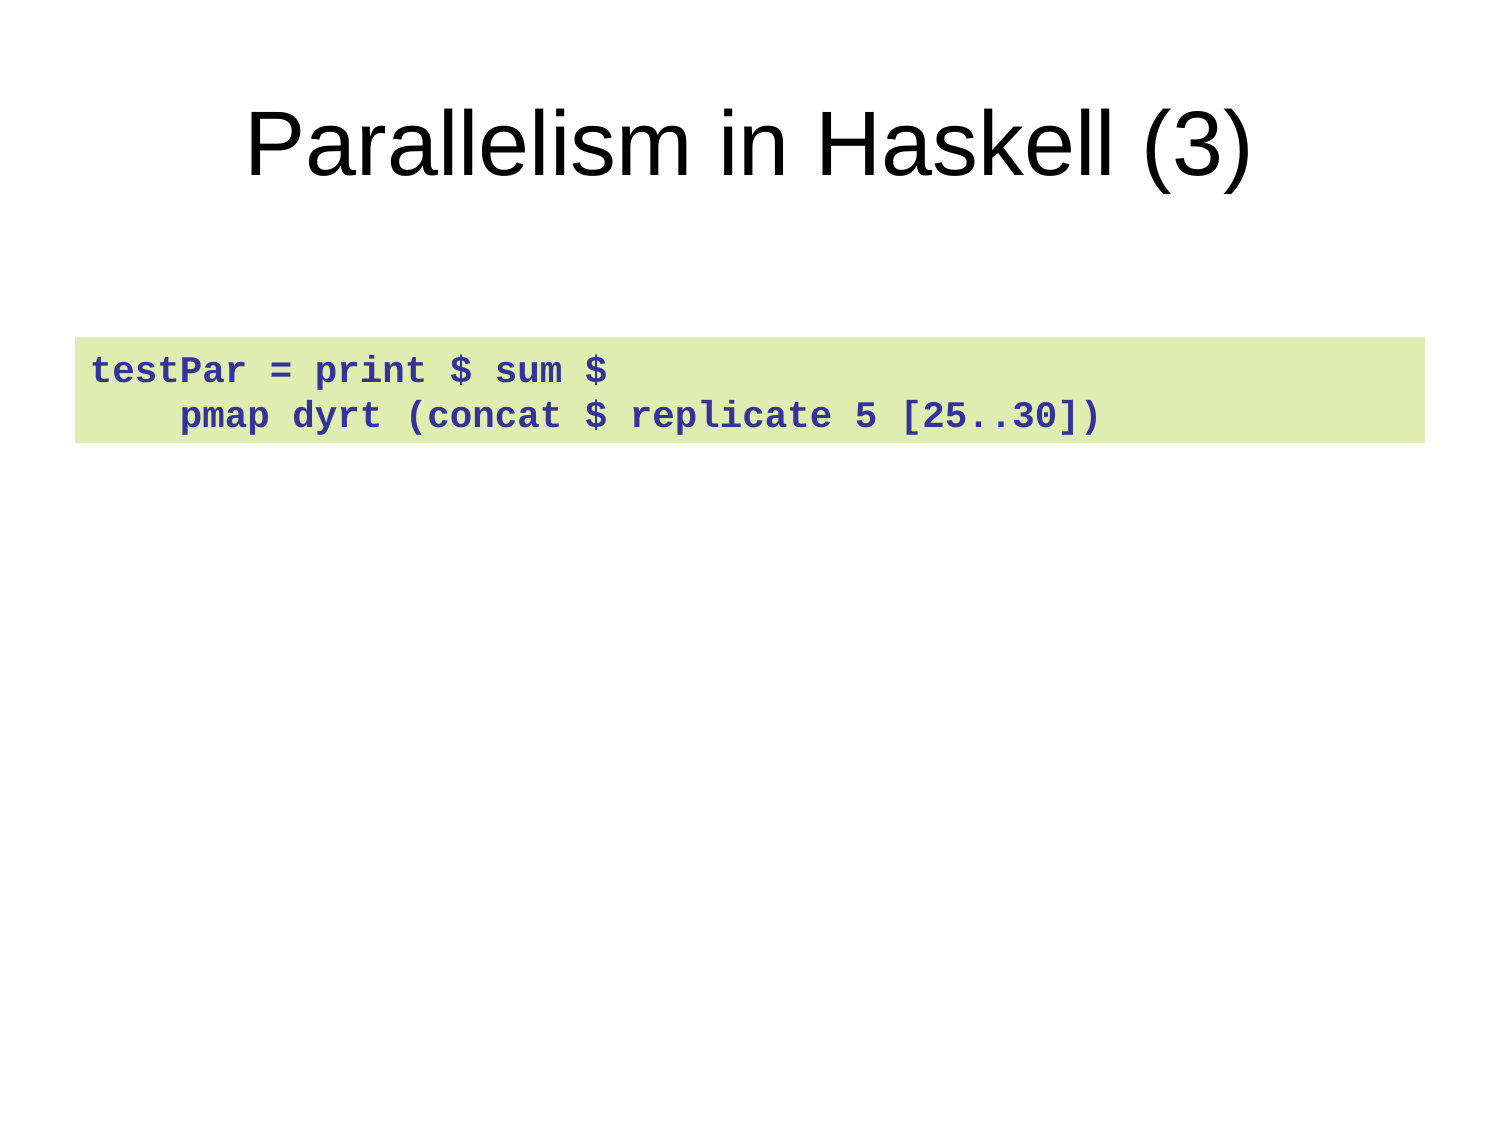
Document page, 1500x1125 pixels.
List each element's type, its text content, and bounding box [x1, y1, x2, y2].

text_box testPar = print $ sum $ pmap dyrt (concat $ replicate 5 [25..30]) [75, 337, 1426, 443]
title Parallelism in Haskell (3) [75, 44, 1426, 233]
